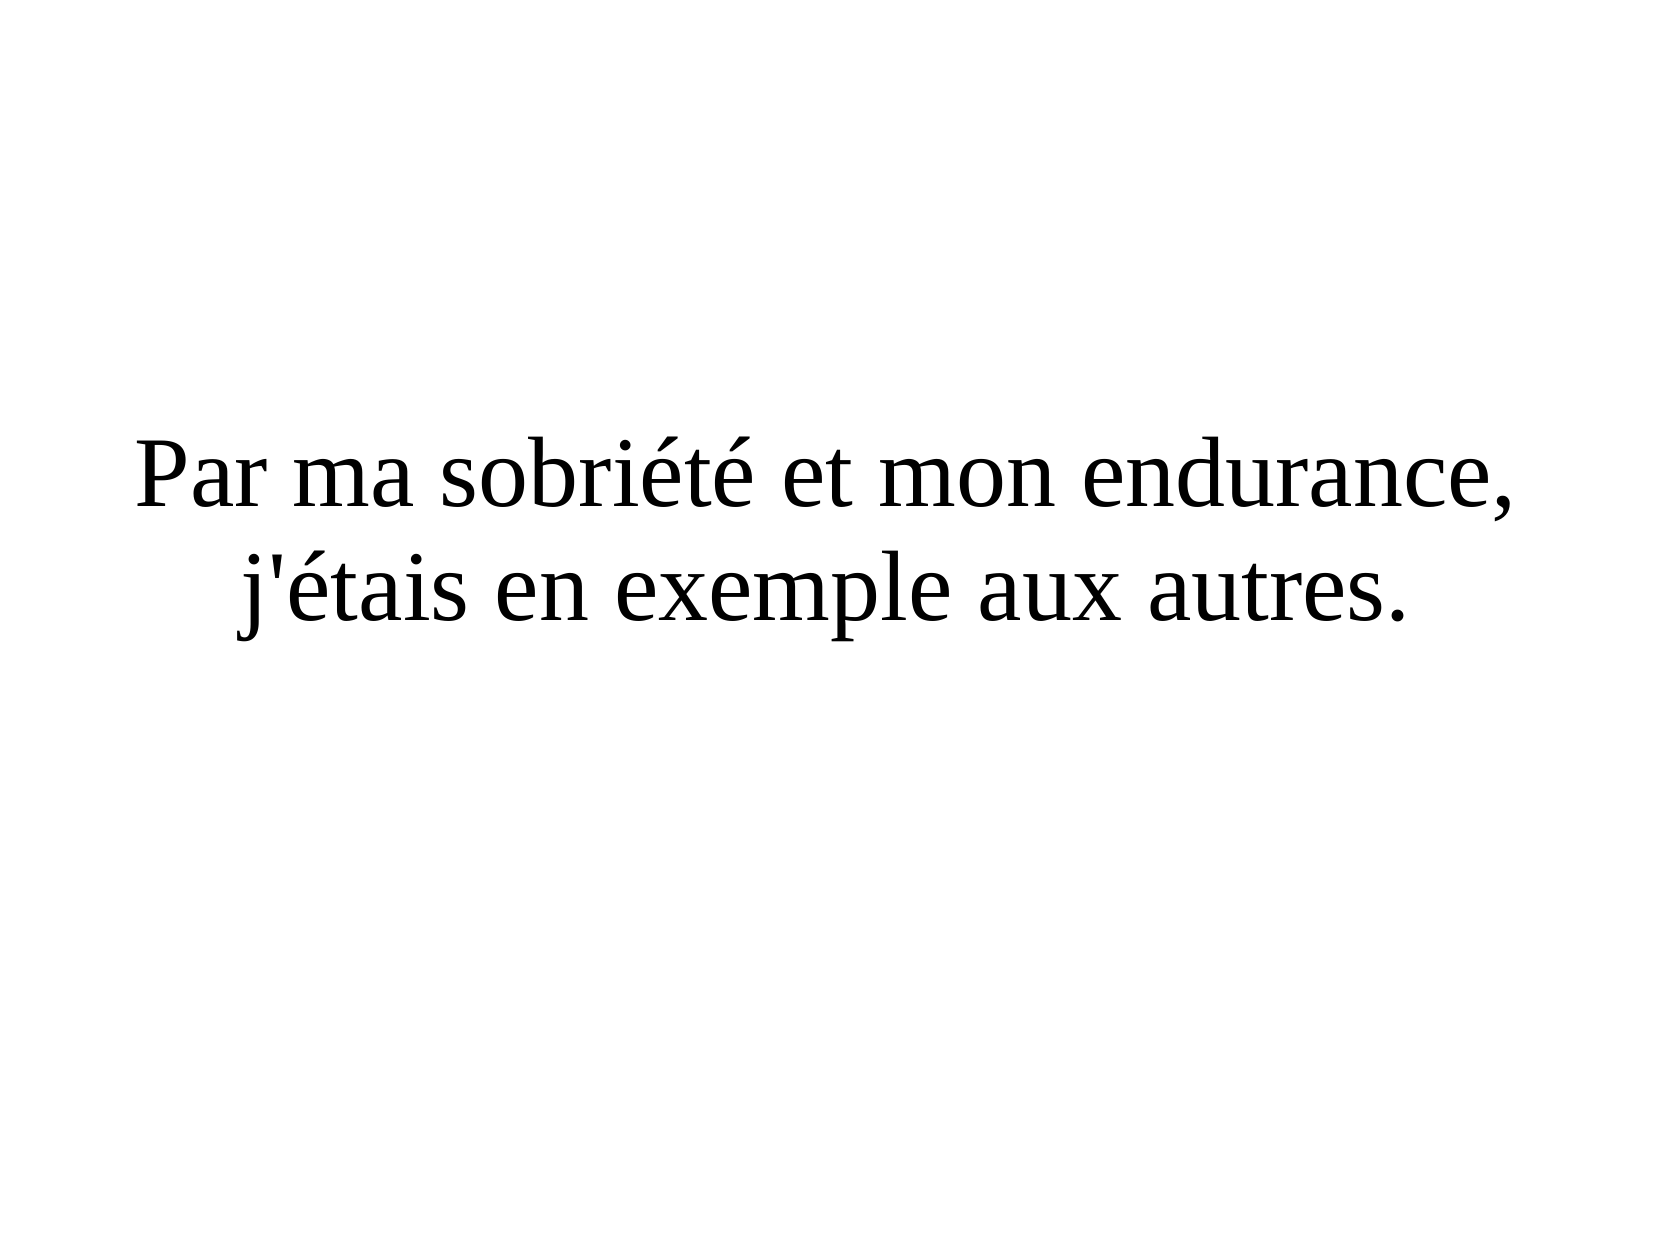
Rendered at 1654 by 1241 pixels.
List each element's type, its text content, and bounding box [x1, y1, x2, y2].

text_box Par ma sobriété et mon endurance, j'étais en exemple aux autres. [82, 49, 1571, 1010]
